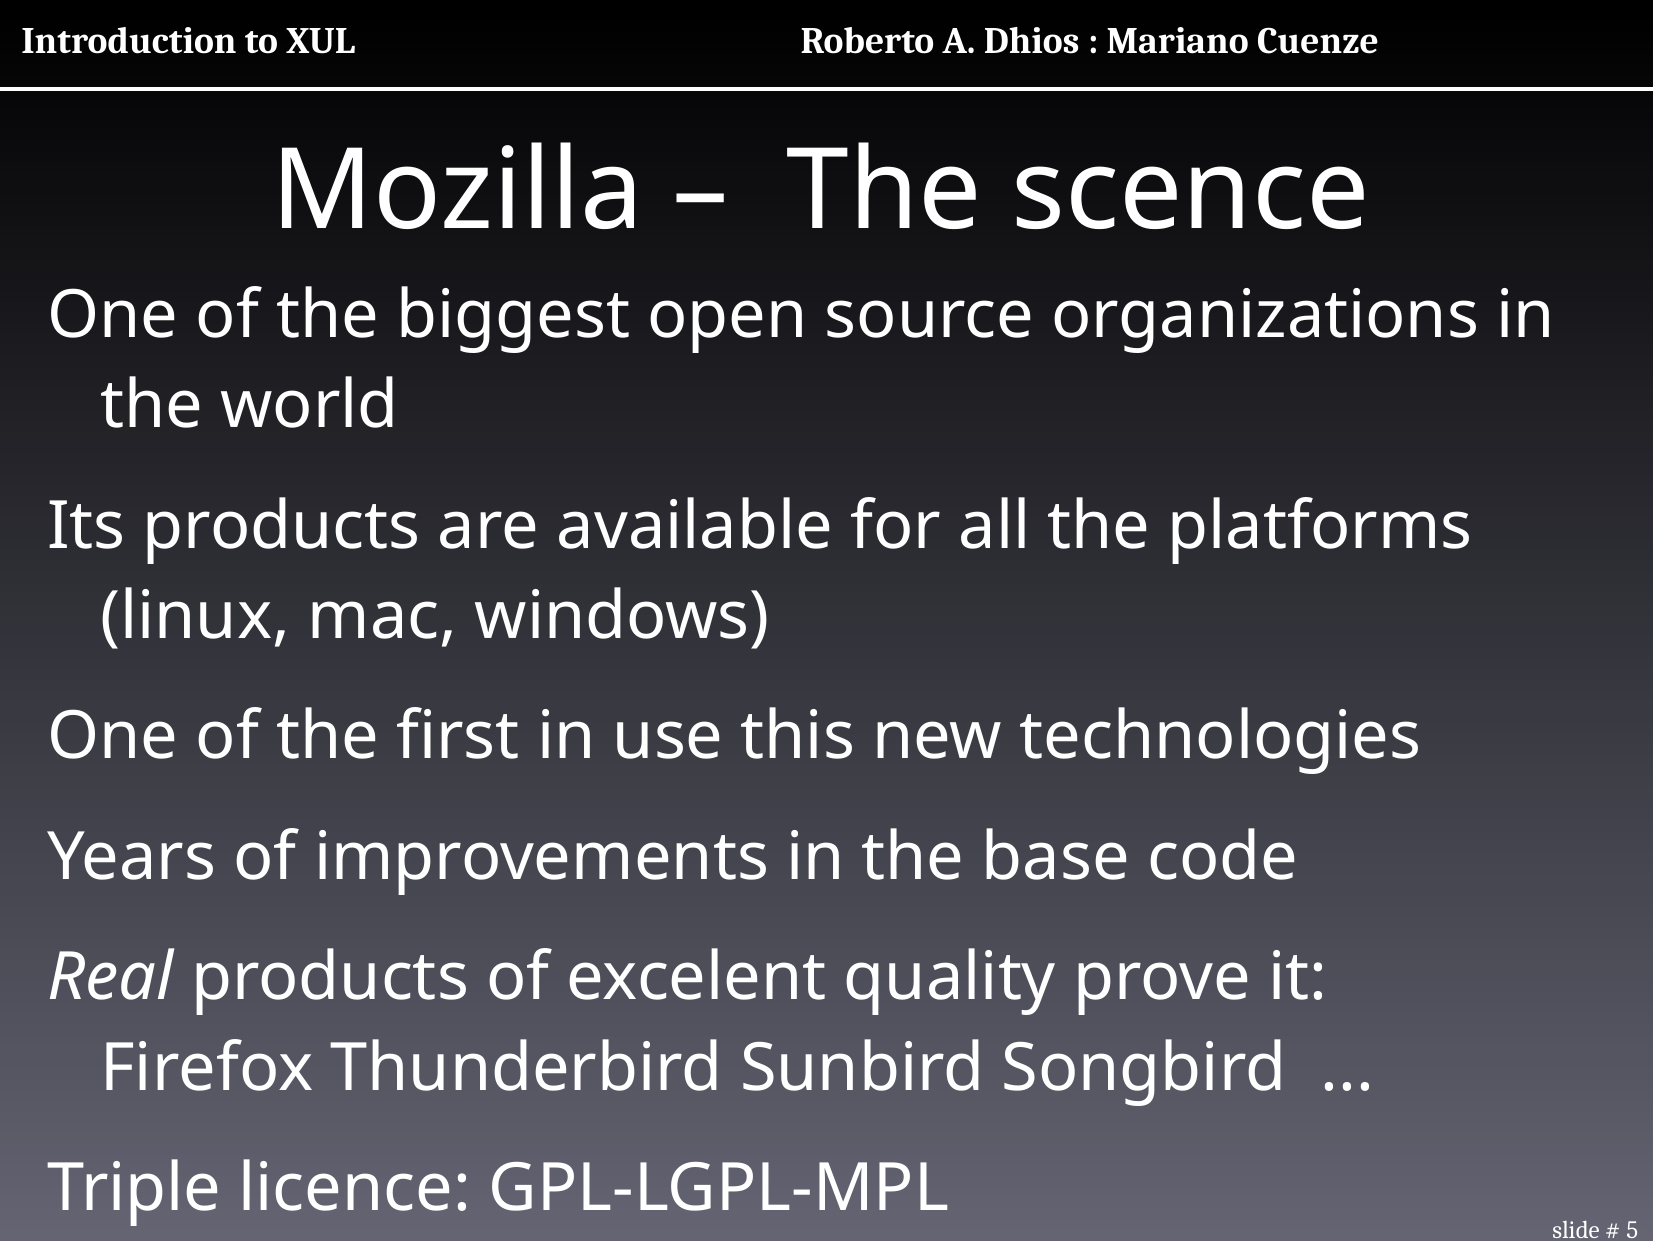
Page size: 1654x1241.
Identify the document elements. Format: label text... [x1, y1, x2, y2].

title Mozilla – The scence [77, 91, 1565, 265]
list One of the biggest open source organizations in the world Its products are available for all the platforms (linux, mac, windows) One of the first in use this new technologies Years of improvements in the base code Real products of excelent quality prove it: Firefox Thunderbird Sunbird Songbird ... Triple licence: GPL-LGPL-MPL [29, 265, 1625, 1114]
text_box Introduction to XUL Roberto A. Dhios : Mariano Cuenze [6, 12, 1653, 71]
